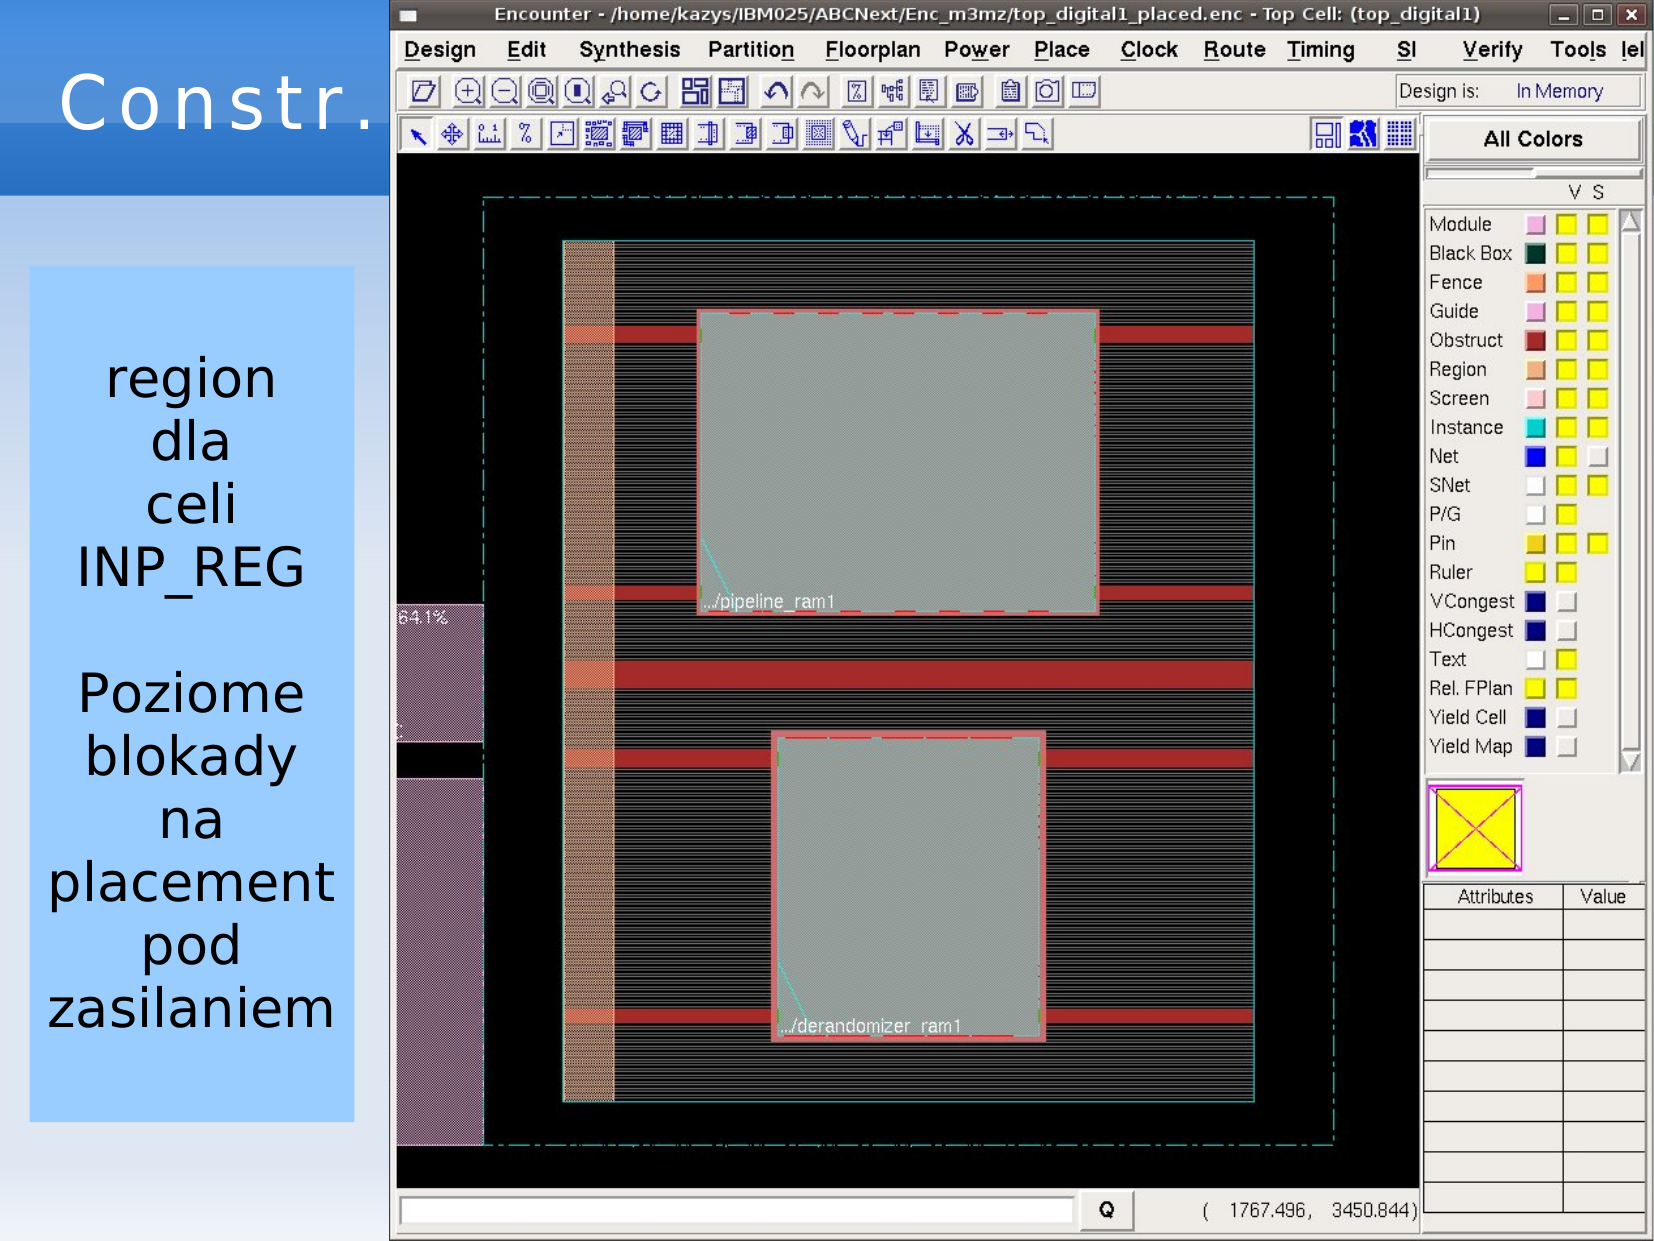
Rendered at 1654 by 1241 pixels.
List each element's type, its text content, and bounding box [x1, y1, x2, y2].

picture [0, 0, 1654, 1241]
title Constr. [59, 29, 389, 178]
text_box region dla celi INP_REG Poziome blokady na placement pod zasilaniem [29, 265, 355, 1123]
